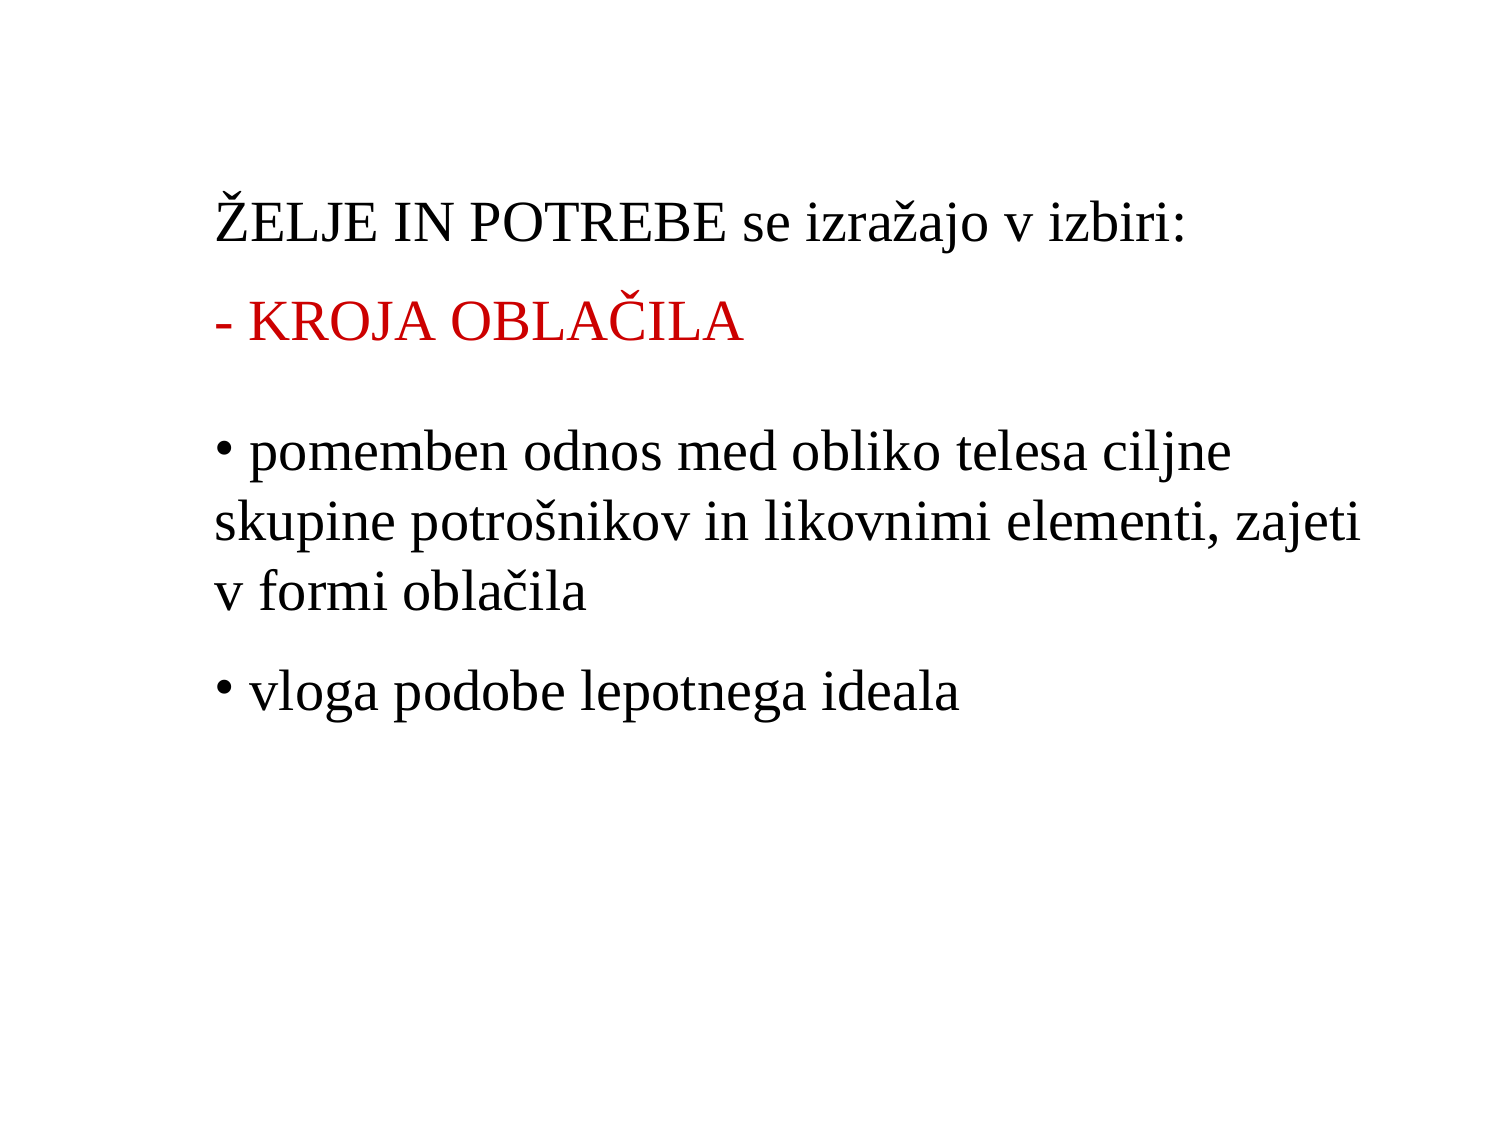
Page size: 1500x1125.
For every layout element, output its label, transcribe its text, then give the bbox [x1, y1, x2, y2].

text_box ŽELJE IN POTREBE se izražajo v izbiri: - KROJA OBLAČILA pomemben odnos med obliko telesa ciljne skupine potrošnikov in likovnimi elementi, zajeti v formi oblačila vloga podobe lepotnega ideala [200, 174, 1401, 731]
